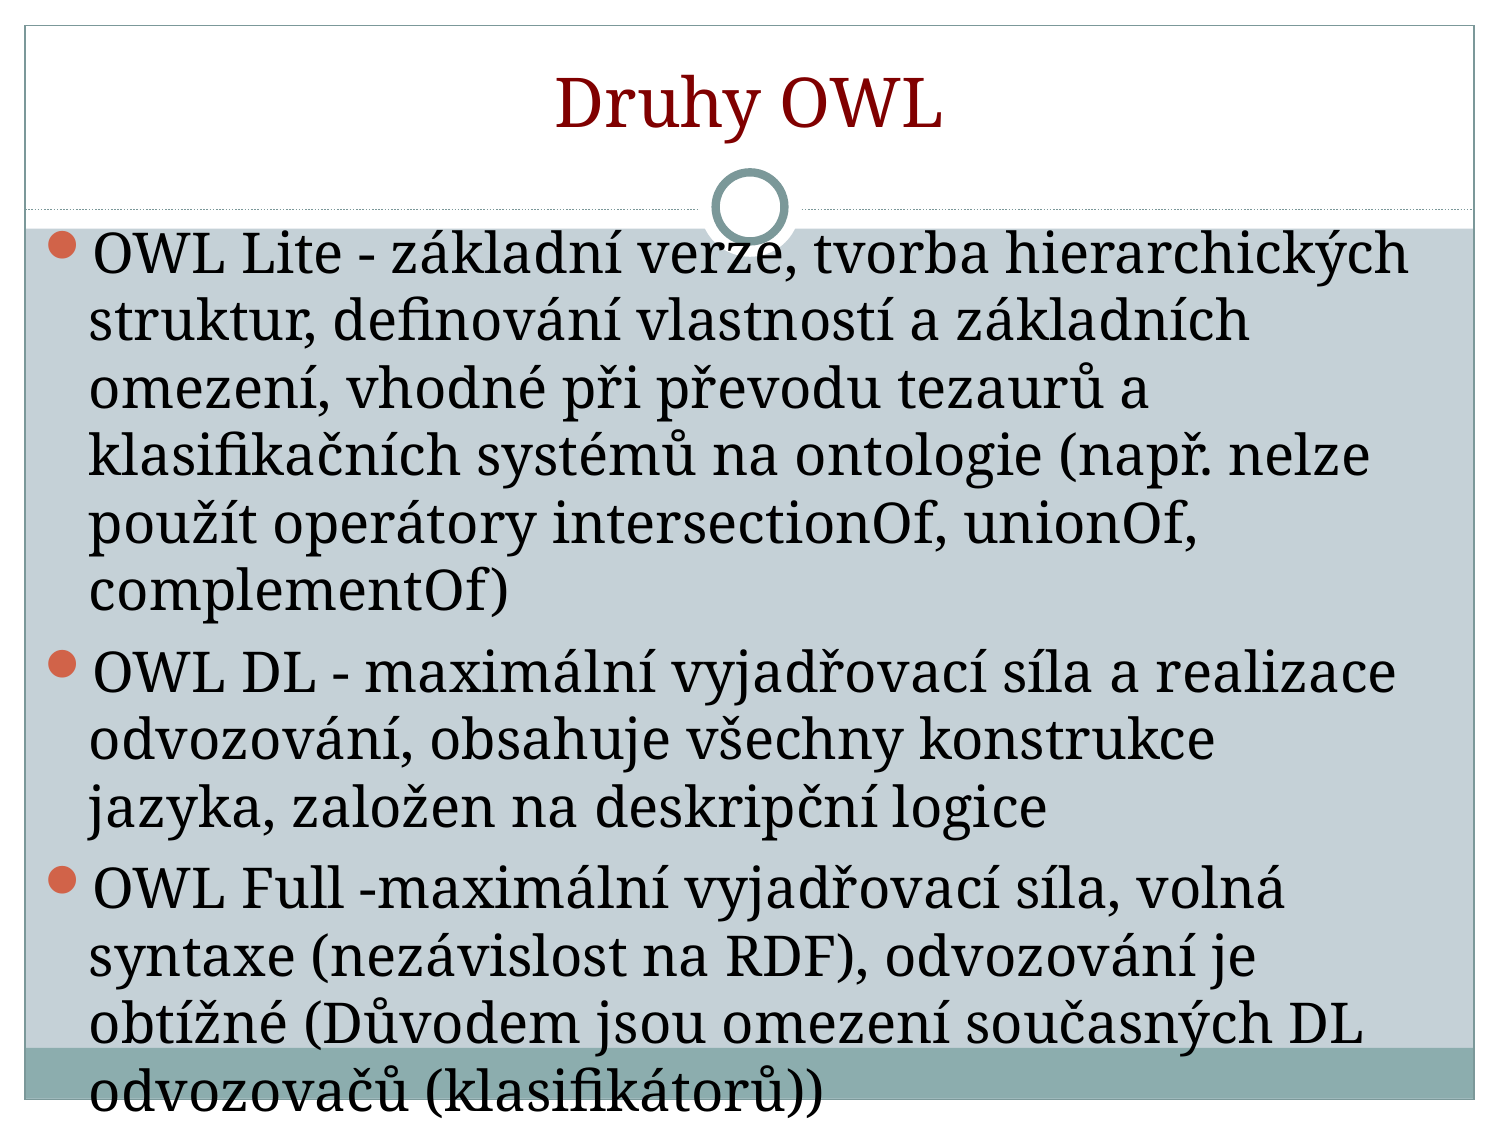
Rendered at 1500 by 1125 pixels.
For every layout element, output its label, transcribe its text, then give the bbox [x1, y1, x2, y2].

title Druhy OWL [49, 37, 1450, 163]
list OWL Lite - základní verze, tvorba hierarchických struktur, definování vlastností a základních omezení, vhodné při převodu tezaurů a klasifikačních systémů na ontologie (např. nelze použít operátory intersectionOf, unionOf, complementOf) OWL DL - maximální vyjadřovací síla a realizace odvozování, obsahuje všechny konstrukce jazyka, založen na deskripční logice OWL Full -maximální vyjadřovací síla, volná syntaxe (nezávislost na RDF), odvozování je obtížné (Důvodem jsou omezení současných DL odvozovačů (klasifikátorů)) [29, 209, 1430, 1063]
